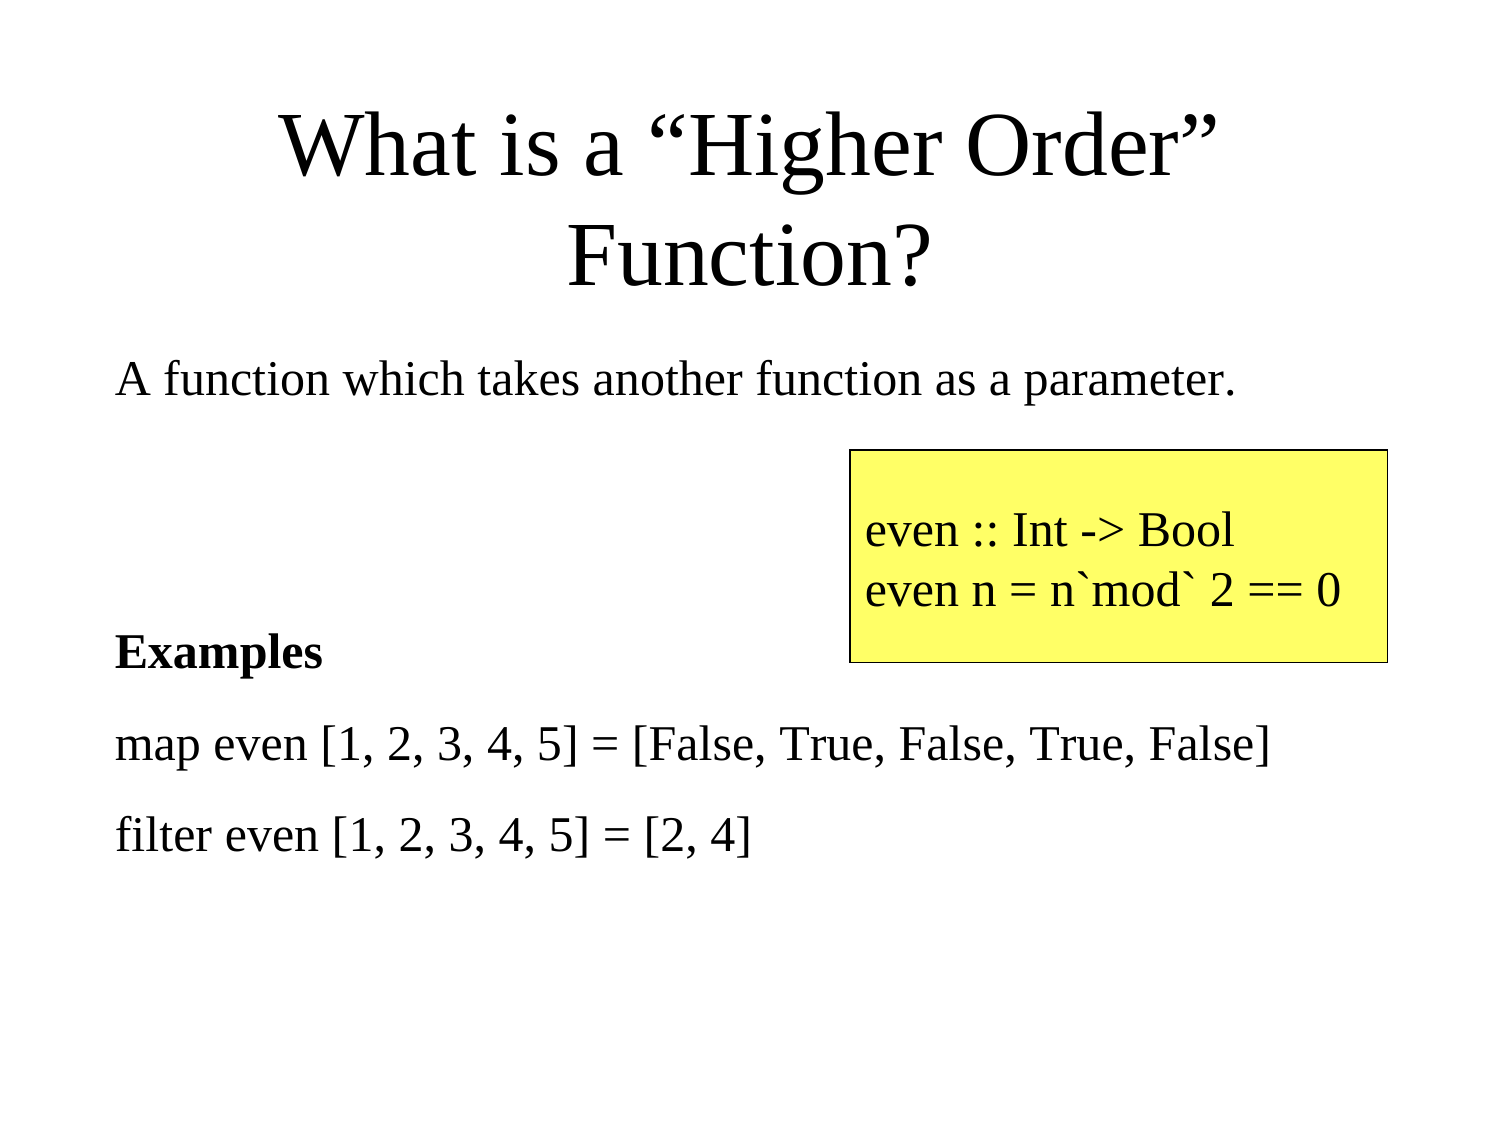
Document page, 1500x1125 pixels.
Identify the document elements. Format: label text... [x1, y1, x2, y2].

text_box A function which takes another function as a parameter. Examples map even [1, 2, 3, 4, 5] = [False, True, False, True, False] filter even [1, 2, 3, 4, 5] = [2, 4] [99, 337, 1401, 870]
title What is a “Higher Order” Function? [112, 76, 1388, 312]
text_box even :: Int -> Bool even n = n`mod` 2 == 0 [849, 450, 1388, 663]
